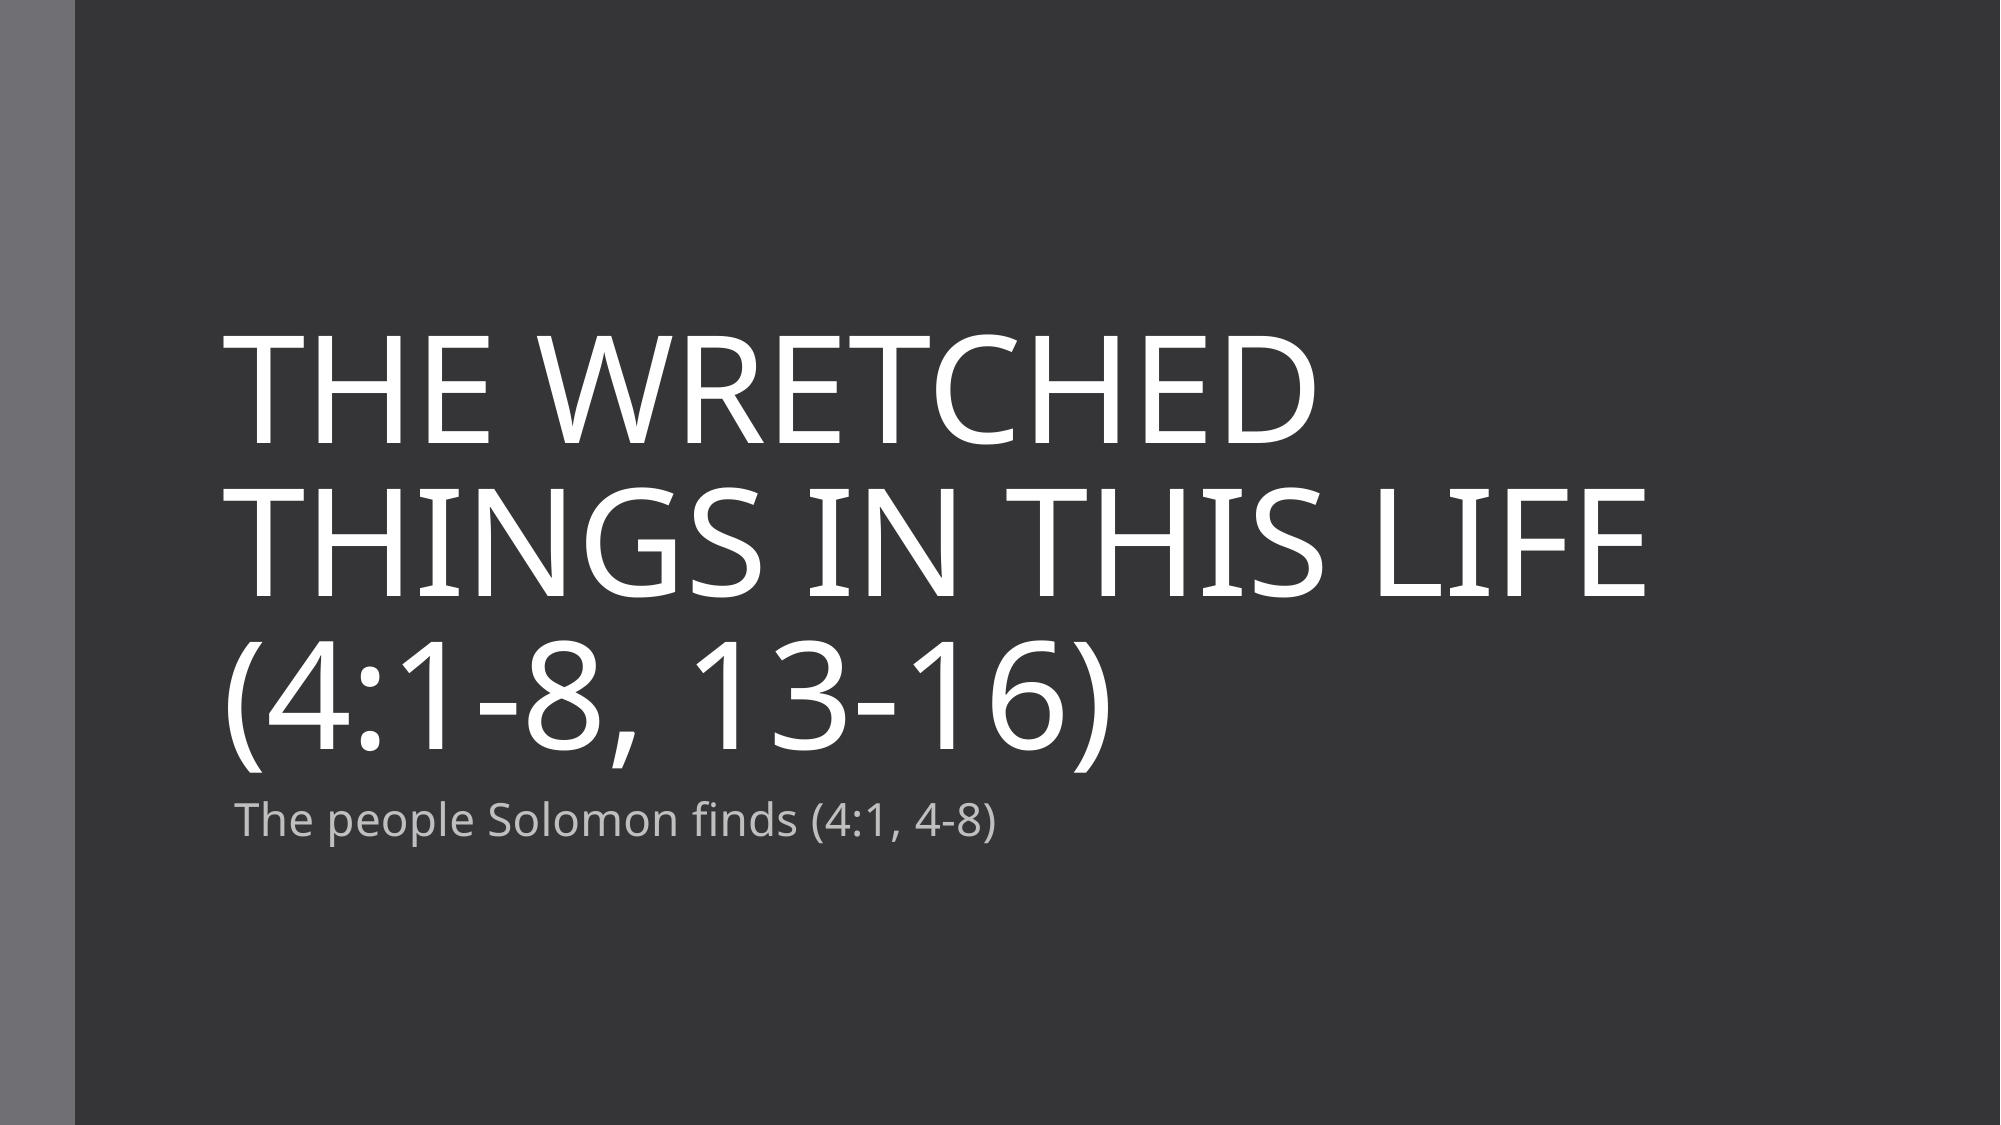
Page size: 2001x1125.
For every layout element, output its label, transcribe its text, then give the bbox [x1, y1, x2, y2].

subtitle The people Solomon finds (4:1, 4-8) [206, 787, 1752, 1066]
title THE WRETCHED THINGS IN THIS LIFE (4:1-8, 13-16) [206, 124, 1752, 787]
